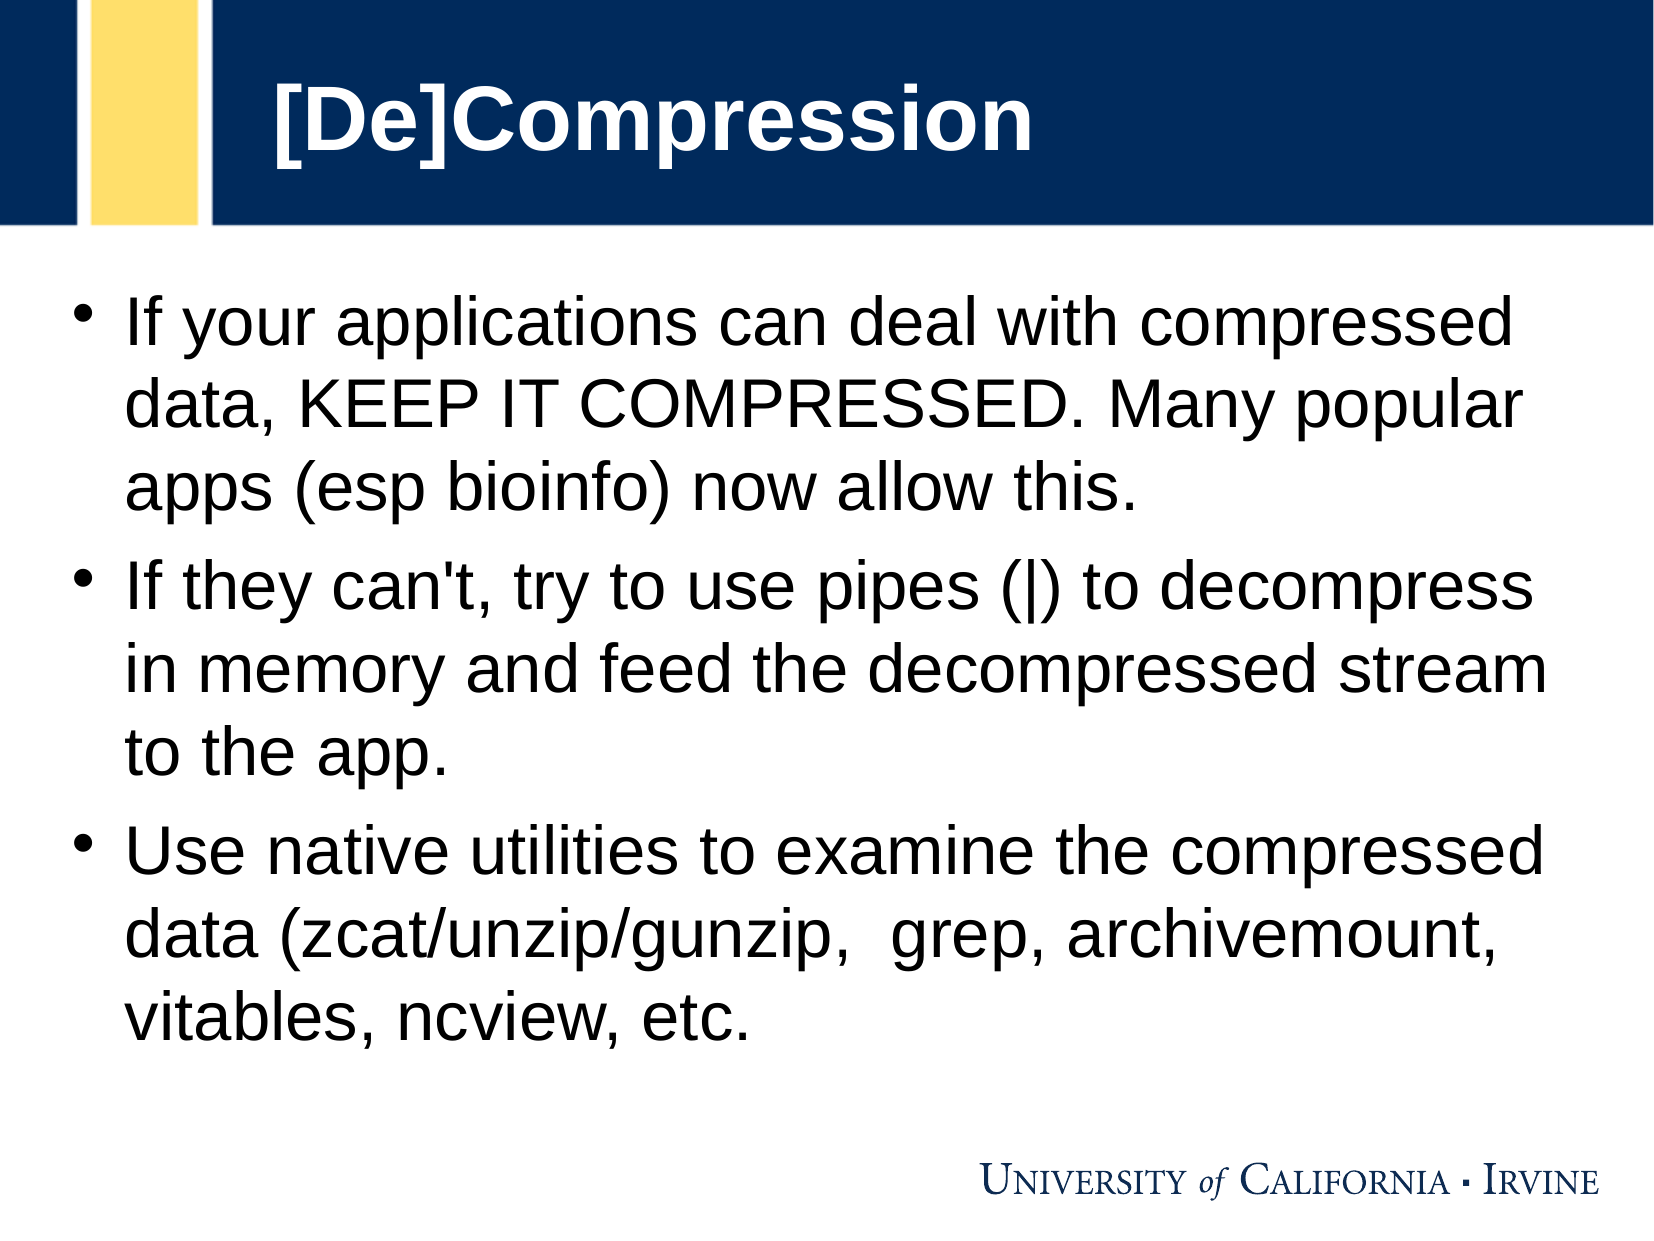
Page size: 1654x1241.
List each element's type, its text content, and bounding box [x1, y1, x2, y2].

title [De]Compression [257, 0, 1654, 228]
picture [0, 0, 1654, 1241]
subtitle If your applications can deal with compressed data, KEEP IT COMPRESSED. Many popular apps (esp bioinfo) now allow this. If they can't, try to use pipes (|) to decompress in memory and feed the decompressed stream to the app. Use native utilities to examine the compressed data (zcat/unzip/gunzip, grep, archivemount, vitables, ncview, etc. [39, 268, 1615, 1130]
